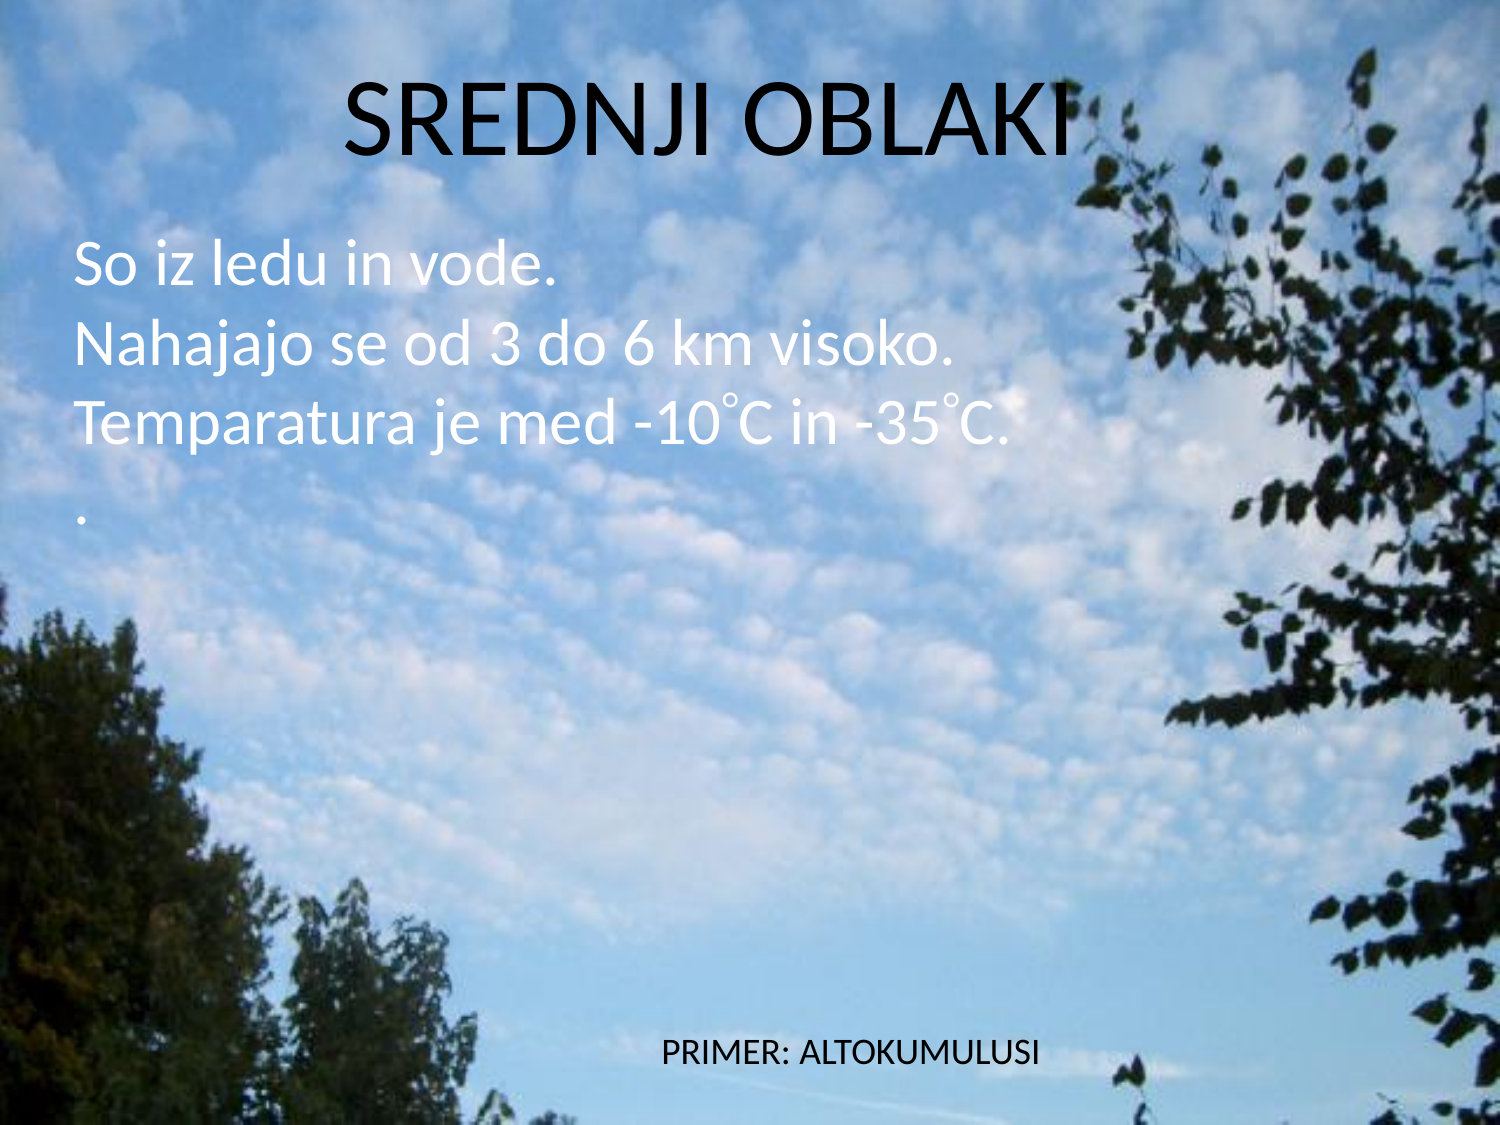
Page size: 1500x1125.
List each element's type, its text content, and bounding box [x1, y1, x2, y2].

text_box So iz ledu in vode. Nahajajo se od 3 do 6 km visoko. Temparatura je med -10C in -35C. . [58, 210, 1430, 546]
picture [0, 0, 1500, 1125]
text_box PRIMER: ALTOKUMULUSI [646, 1019, 1056, 1080]
text_box SREDNJI OBLAKI [328, 35, 1125, 185]
